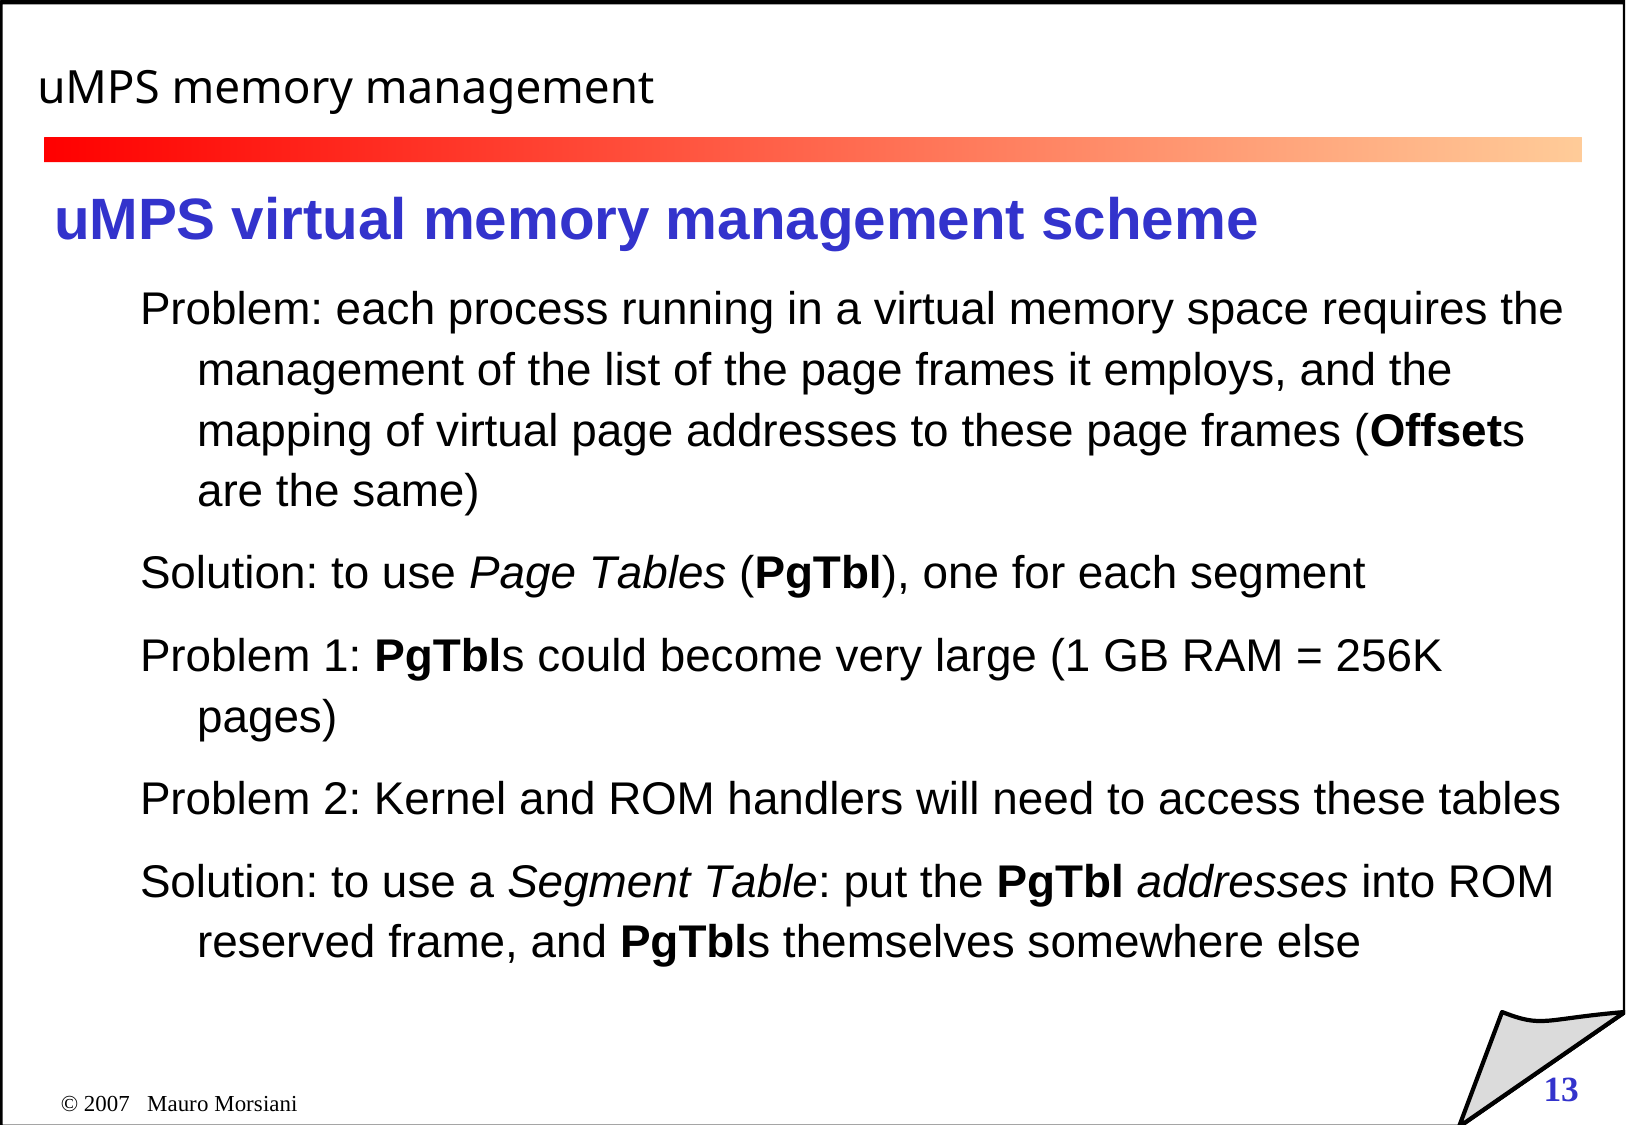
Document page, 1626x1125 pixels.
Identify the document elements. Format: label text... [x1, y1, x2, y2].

title uMPS memory management [37, 44, 1588, 131]
list uMPS virtual memory management scheme Problem: each process running in a virtual memory space requires the management of the list of the page frames it employs, and the mapping of virtual page addresses to these page frames (Offsets are the same) Solution: to use Page Tables (PgTbl), one for each segment Problem 1: PgTbls could become very large (1 GB RAM = 256K pages) Problem 2: Kernel and ROM handlers will need to access these tables Solution: to use a Segment Table: put the PgTbl addresses into ROM reserved frame, and PgTbls themselves somewhere else [54, 187, 1571, 1124]
